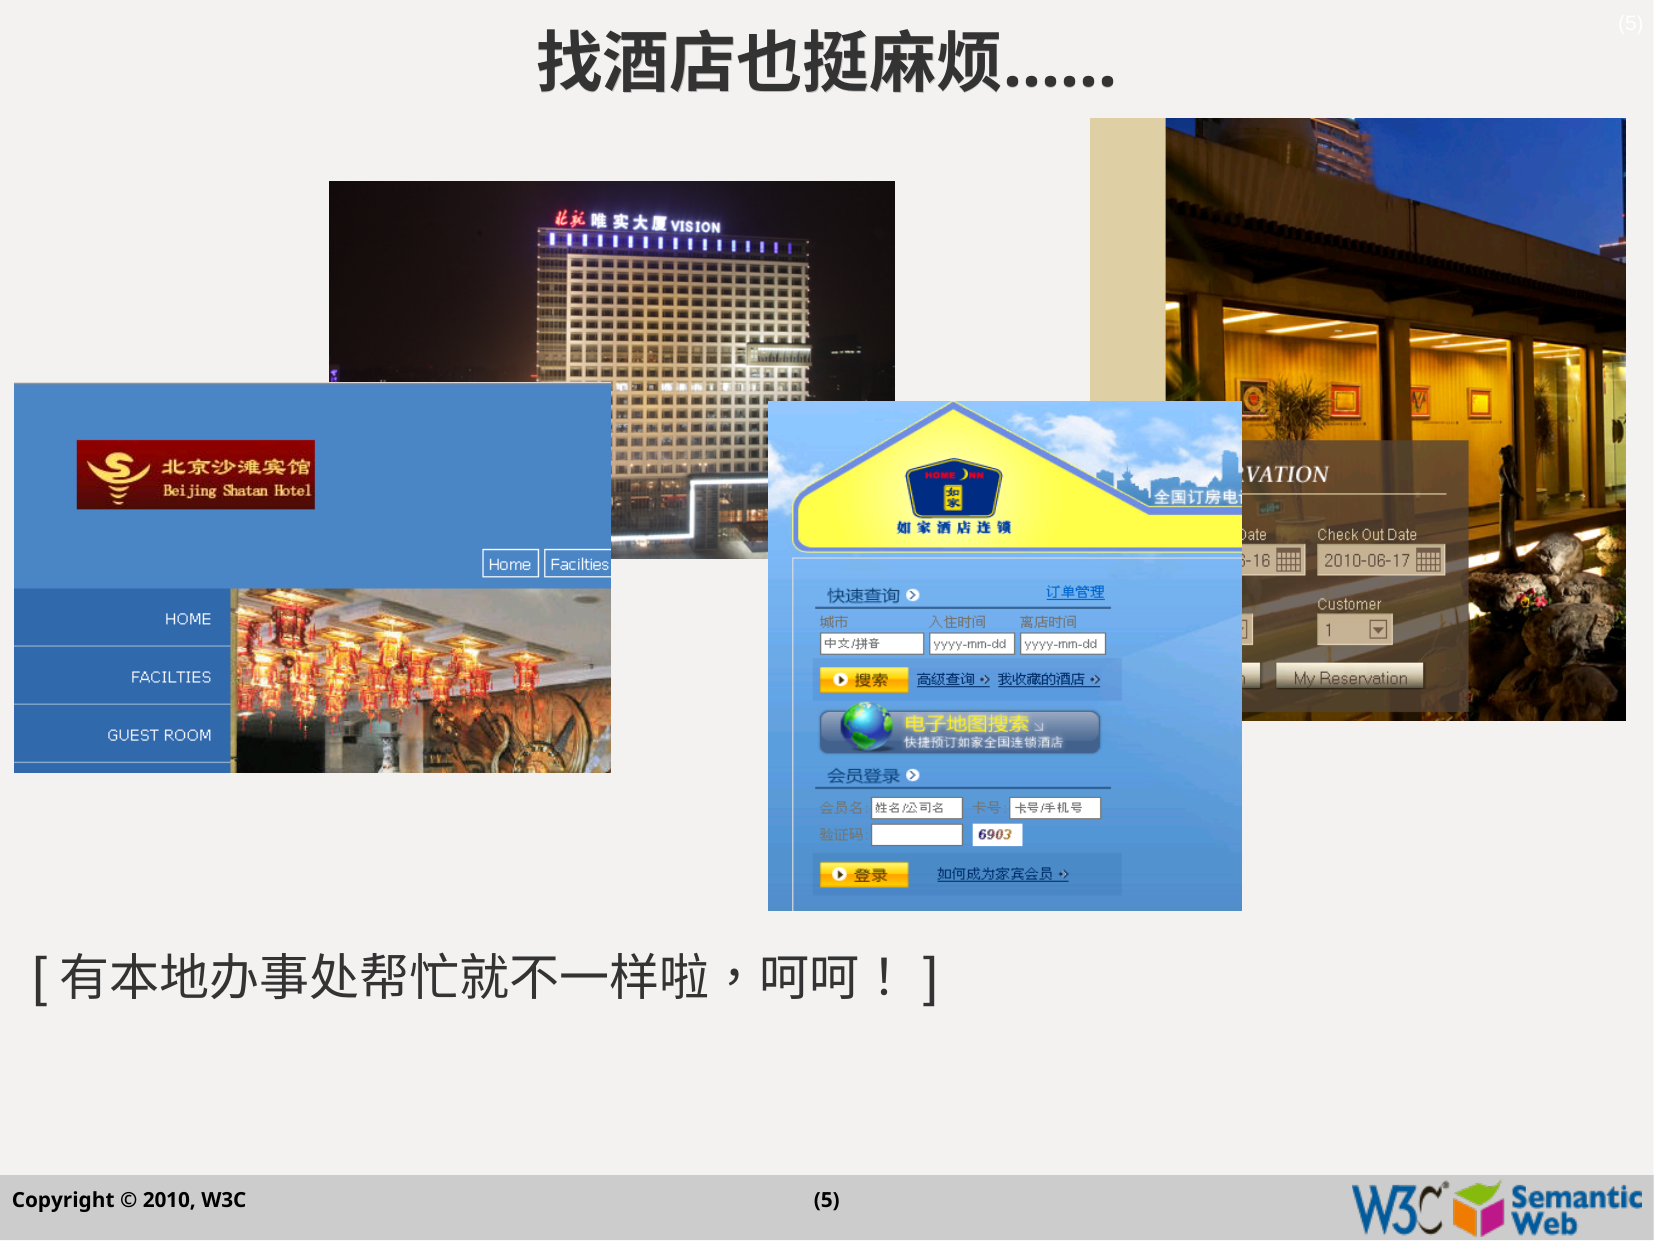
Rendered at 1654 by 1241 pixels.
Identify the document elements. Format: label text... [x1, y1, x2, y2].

picture [1352, 1178, 1642, 1237]
list [有本地办事处帮忙就不一样啦，呵呵！] [32, 854, 1627, 1119]
title 找酒店也挺麻烦…… [0, 0, 1654, 119]
picture [14, 118, 1626, 911]
